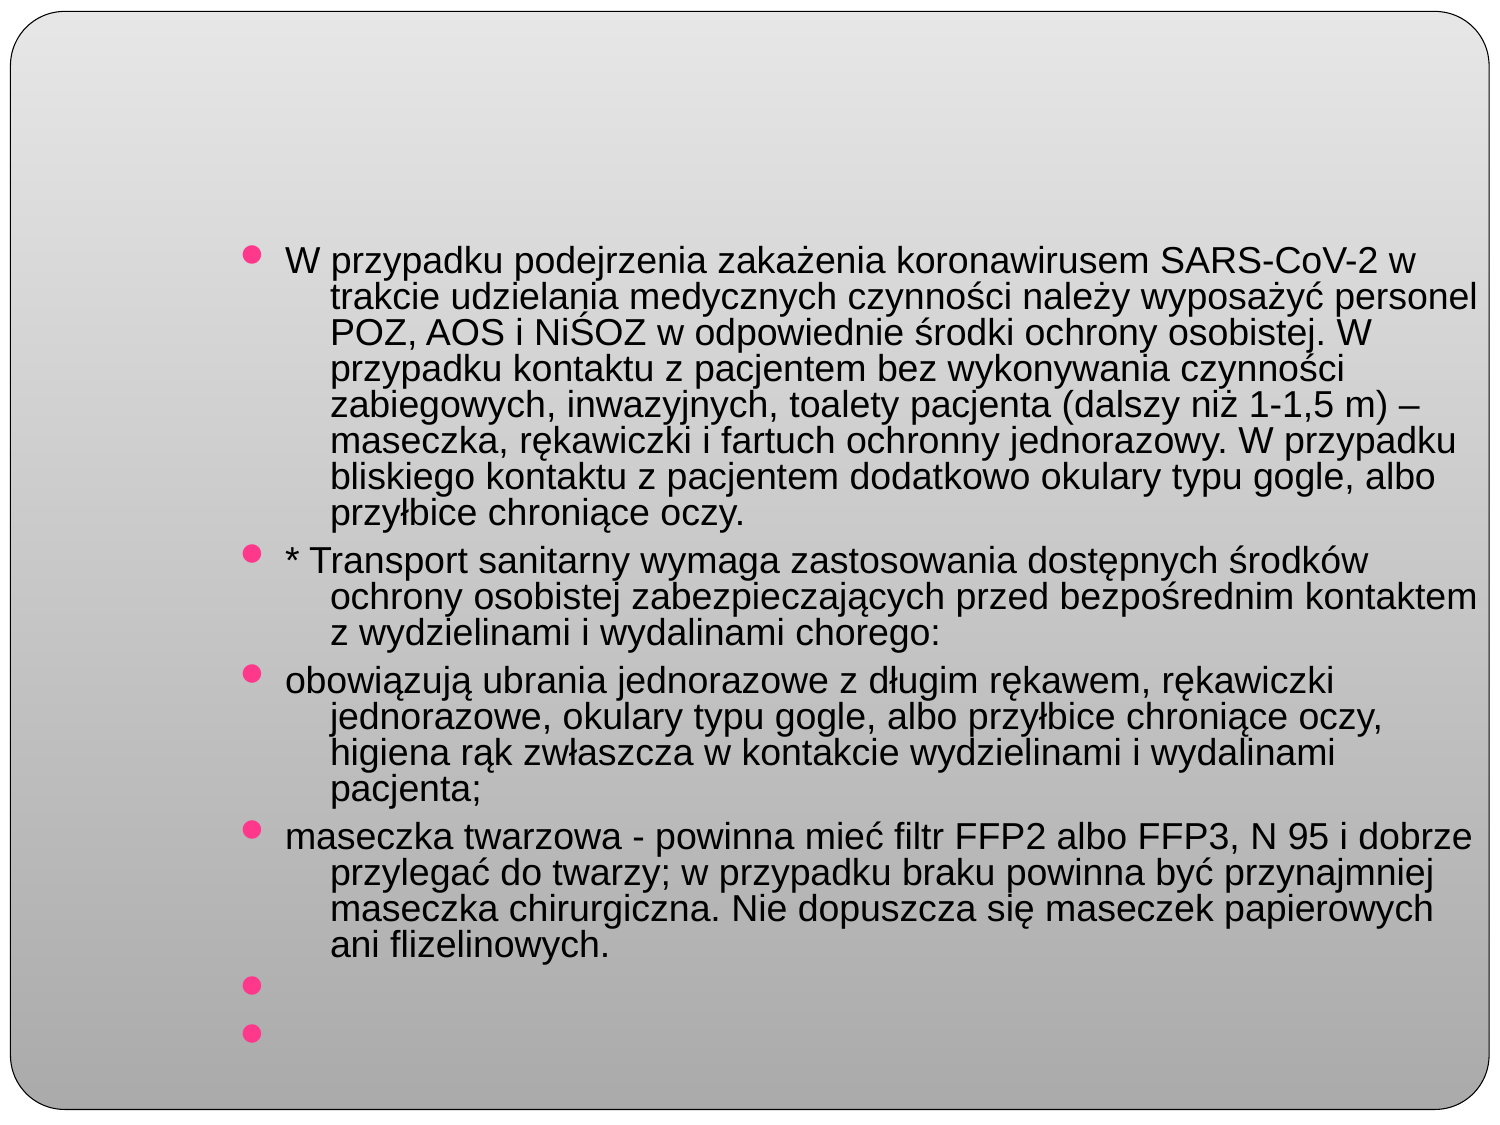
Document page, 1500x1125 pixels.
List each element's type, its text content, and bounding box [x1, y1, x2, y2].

list W przypadku podejrzenia zakażenia koronawirusem SARS-CoV-2 w trakcie udzielania medycznych czynności należy wyposażyć personel POZ, AOS i NiŚOZ w odpowiednie środki ochrony osobistej. W przypadku kontaktu z pacjentem bez wykonywania czynności zabiegowych, inwazyjnych, toalety pacjenta (dalszy niż 1-1,5 m) – maseczka, rękawiczki i fartuch ochronny jednorazowy. W przypadku bliskiego kontaktu z pacjentem dodatkowo okulary typu gogle, albo przyłbice chroniące oczy. * Transport sanitarny wymaga zastosowania dostępnych środków ochrony osobistej zabezpieczających przed bezpośrednim kontaktem z wydzielinami i wydalinami chorego: obowiązują ubrania jednorazowe z długim rękawem, rękawiczki jednorazowe, okulary typu gogle, albo przyłbice chroniące oczy, higiena rąk zwłaszcza w kontakcie wydzielinami i wydalinami pacjenta; maseczka twarzowa - powinna mieć filtr FFP2 albo FFP3, N 95 i dobrze przylegać do twarzy; w przypadku braku powinna być przynajmniej maseczka chirurgiczna. Nie dopuszcza się maseczek papierowych ani flizelinowych. [225, 237, 1500, 988]
